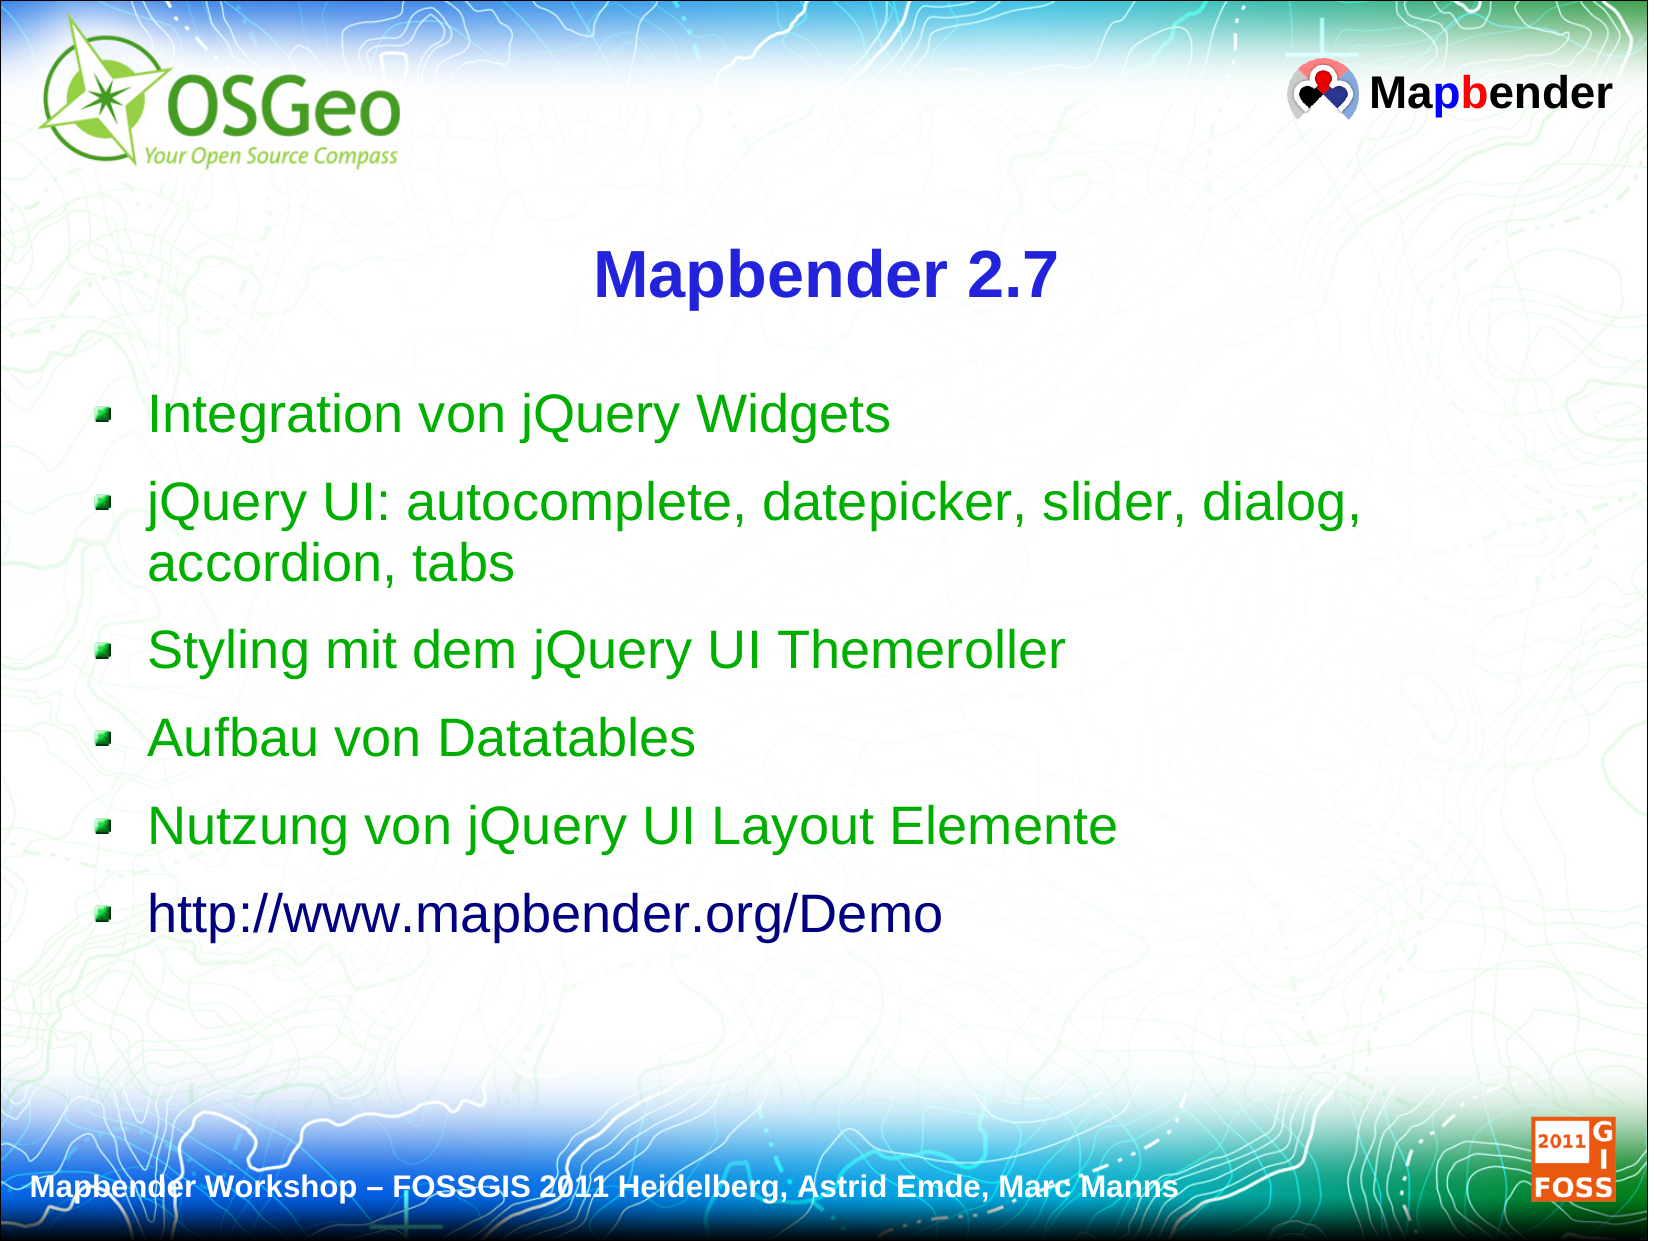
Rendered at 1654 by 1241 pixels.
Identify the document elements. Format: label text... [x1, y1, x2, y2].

list Integration von jQuery Widgets jQuery UI: autocomplete, datepicker, slider, dialog, accordion, tabs Styling mit dem jQuery UI Themeroller Aufbau von Datatables Nutzung von jQuery UI Layout Elemente http://www.mapbender.org/Demo [76, 383, 1565, 1188]
title Mapbender 2.7 [82, 208, 1571, 342]
picture [1, 1, 1647, 1240]
